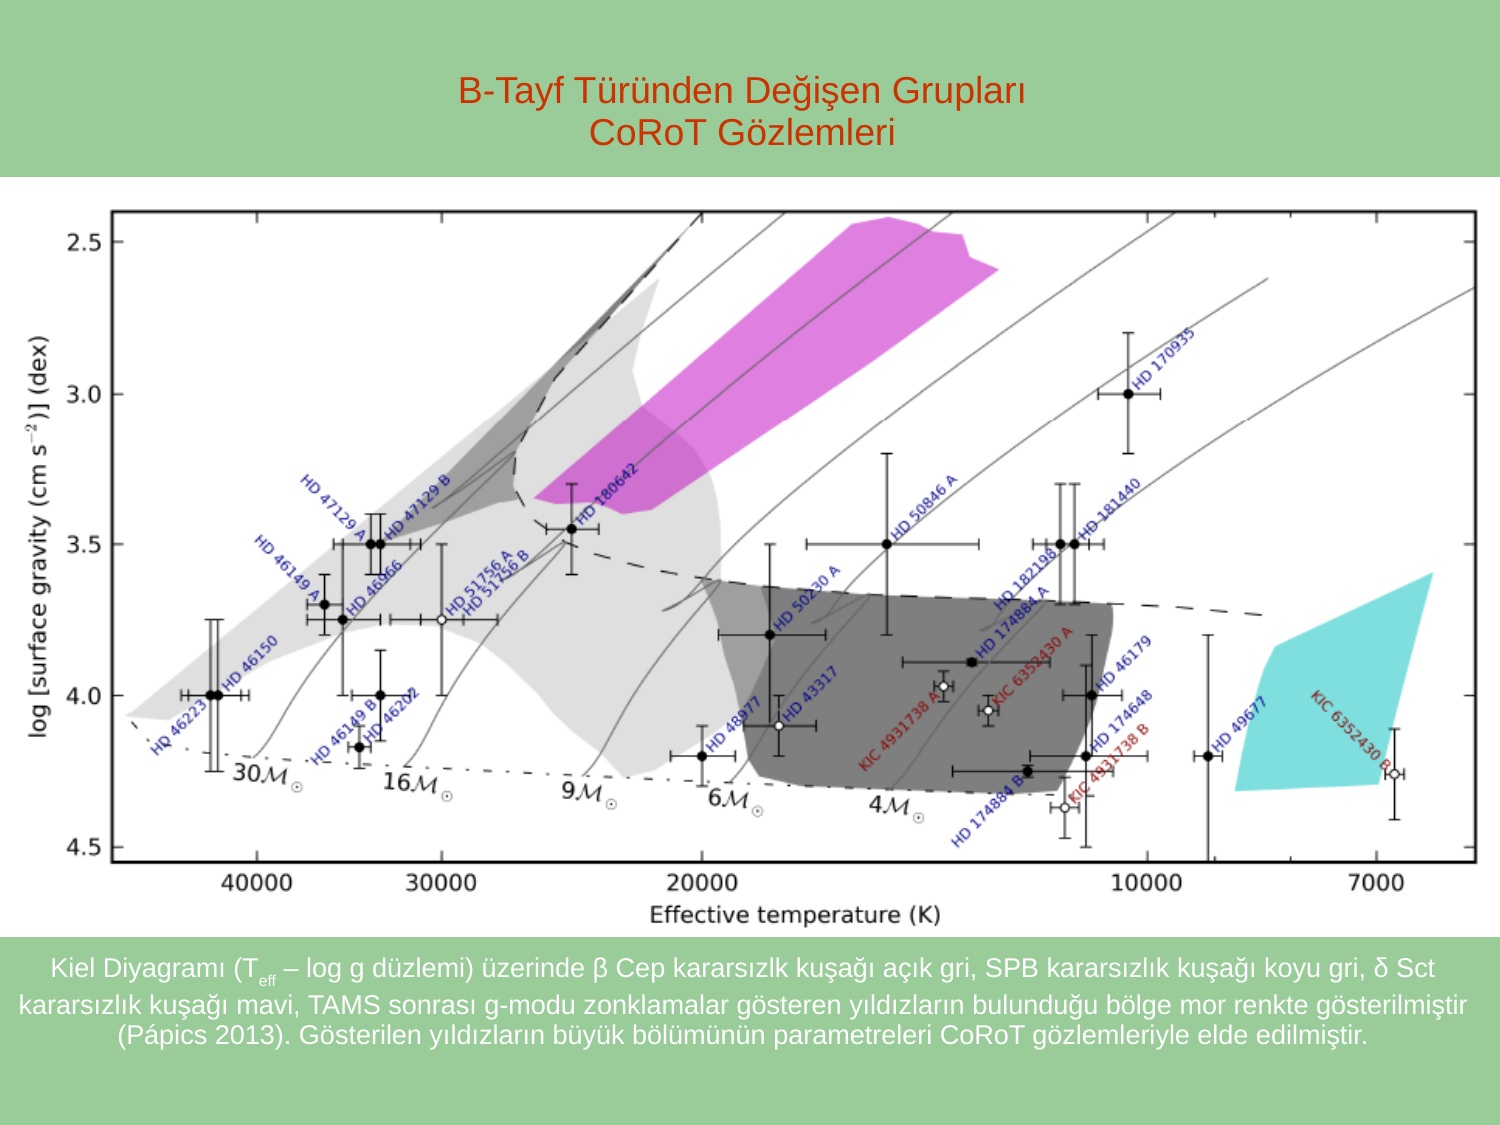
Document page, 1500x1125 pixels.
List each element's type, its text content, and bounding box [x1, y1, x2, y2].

picture [0, 177, 1500, 937]
text_box Kiel Diyagramı (Teff – log g düzlemi) üzerinde β Cep kararsızlk kuşağı açık gri, SPB kararsızlık kuşağı koyu gri, δ Sct kararsızlık kuşağı mavi, TAMS sonrası g-modu zonklamalar gösteren yıldızların bulunduğu bölge mor renkte gösterilmiştir (Pápics 2013). Gösterilen yıldızların büyük bölümünün parametreleri CoRoT gözlemleriyle elde edilmiştir. [0, 946, 1500, 1059]
title B-Tayf Türünden Değişen Grupları CoRoT Gözlemleri [105, 0, 1381, 177]
